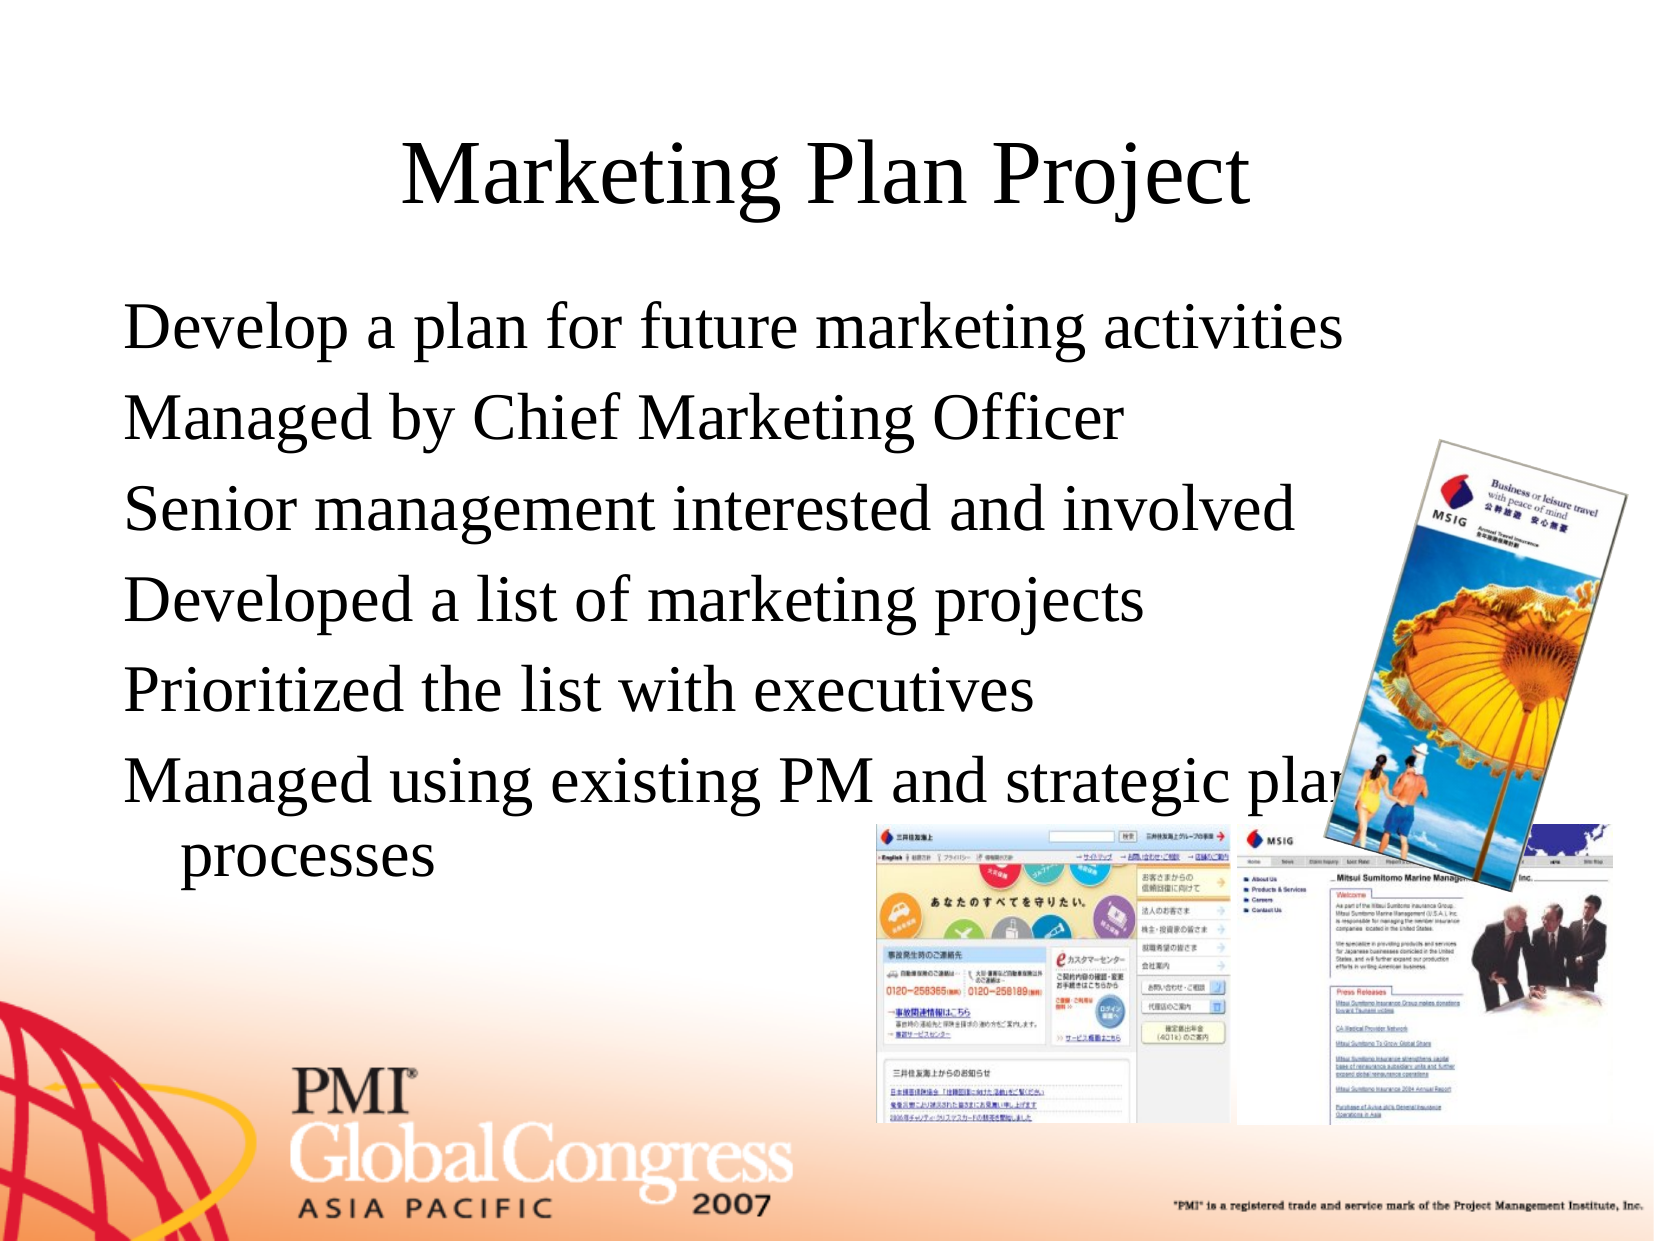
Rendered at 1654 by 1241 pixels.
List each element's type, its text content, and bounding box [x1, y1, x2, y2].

picture [0, 0, 1654, 1241]
title Marketing Plan Project [124, 69, 1530, 277]
list Develop a plan for future marketing activities Managed by Chief Marketing Officer Senior management interested and involved Developed a list of marketing projects Prioritized the list with executives Managed using existing PM and strategic planning processes [124, 289, 1530, 1034]
